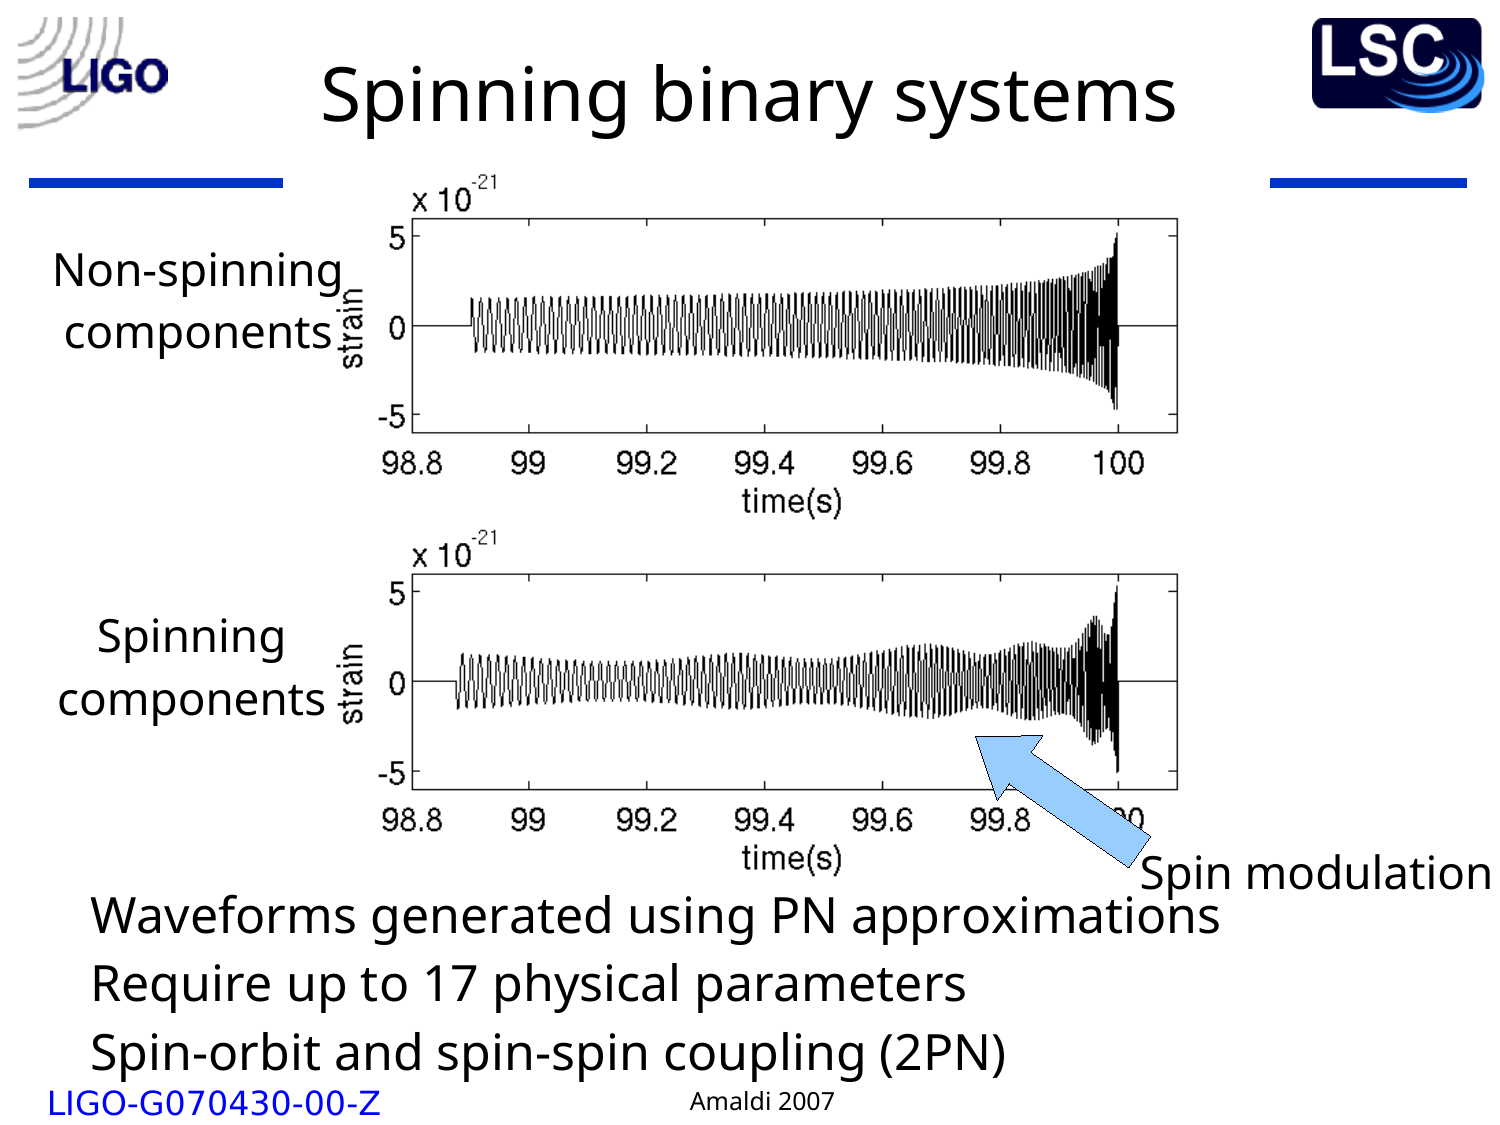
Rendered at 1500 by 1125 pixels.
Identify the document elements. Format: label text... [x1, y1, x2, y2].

text_box Spinning components [0, 596, 395, 722]
text_box [975, 735, 1147, 857]
title Spinning binary systems [75, 21, 1425, 164]
picture [1312, 18, 1485, 113]
picture [17, 17, 168, 131]
text_box Spin modulation [1113, 833, 1500, 904]
text_box Non-spinning components [0, 230, 402, 356]
picture [283, 164, 1270, 872]
text_box Waveforms generated using PN approximations Require up to 17 physical parameters Spin-orbit and spin-spin coupling (2PN) [62, 872, 1451, 1069]
